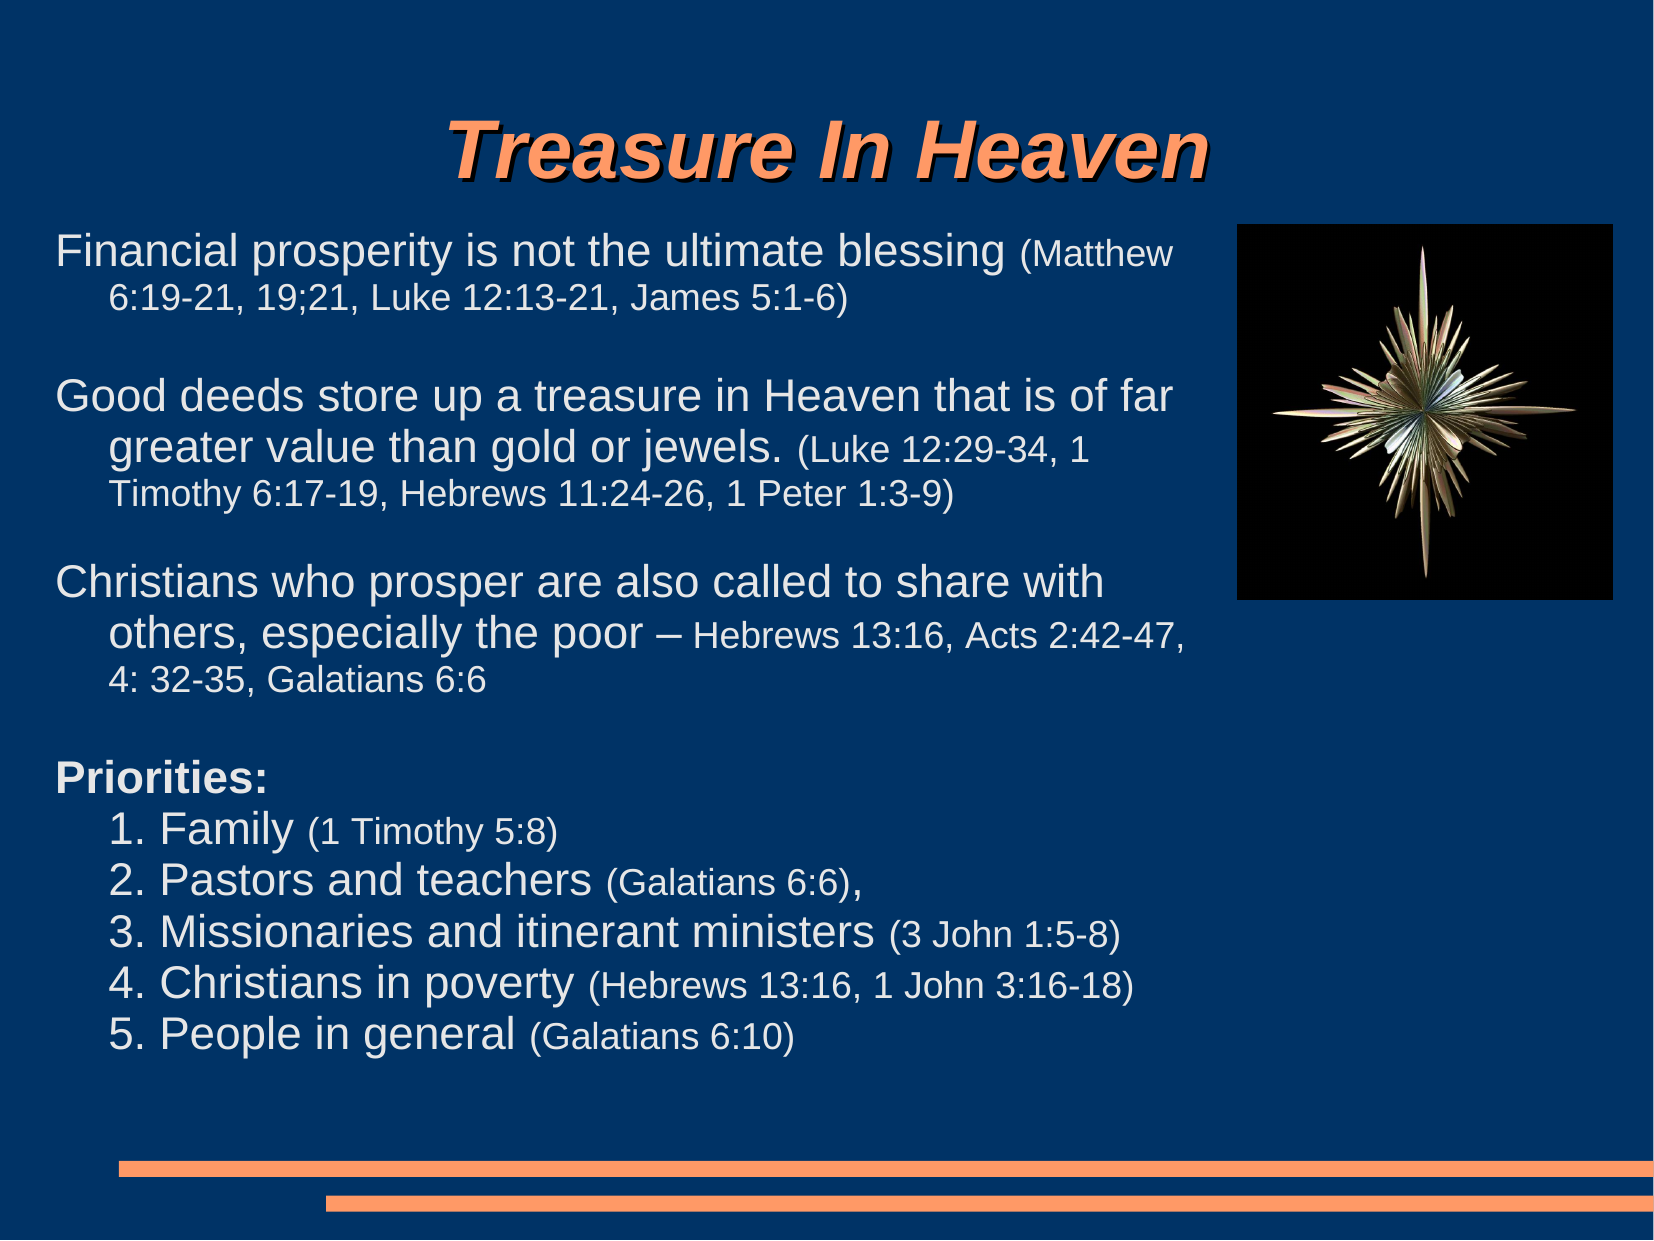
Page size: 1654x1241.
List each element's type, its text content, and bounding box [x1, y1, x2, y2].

picture [1237, 224, 1613, 601]
list Financial prosperity is not the ultimate blessing (Matthew 6:19-21, 19;21, Luke 12:13-21, James 5:1-6) Good deeds store up a treasure in Heaven that is of far greater value than gold or jewels. (Luke 12:29-34, 1 Timothy 6:17-19, Hebrews 11:24-26, 1 Peter 1:3-9) Christians who prosper are also called to share with others, especially the poor – Hebrews 13:16, Acts 2:42-47, 4: 32-35, Galatians 6:6 Priorities: 1. Family (1 Timothy 5:8) 2. Pastors and teachers (Galatians 6:6), 3. Missionaries and itinerant ministers (3 John 1:5-8) 4. Christians in poverty (Hebrews 13:16, 1 John 3:16-18) 5. People in general (Galatians 6:10) [37, 225, 1201, 1190]
title Treasure In Heaven [121, 46, 1534, 254]
